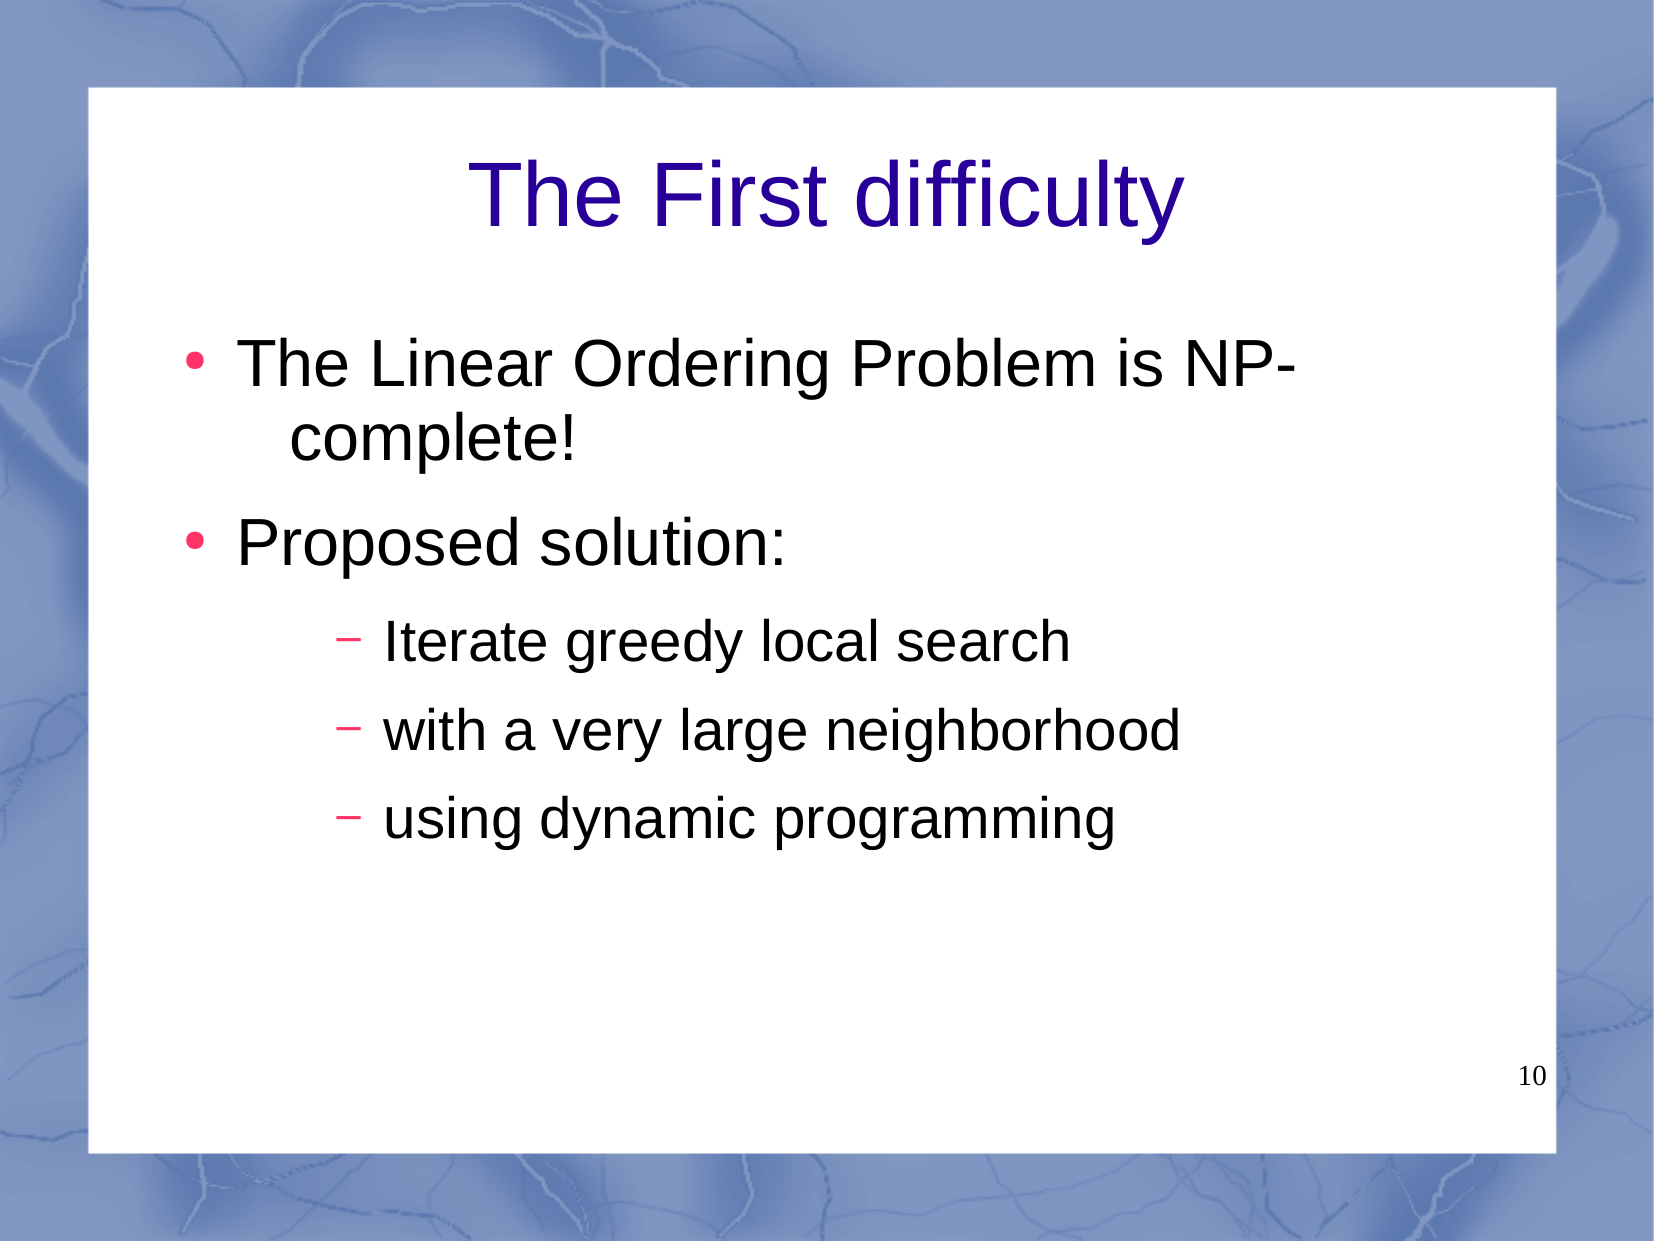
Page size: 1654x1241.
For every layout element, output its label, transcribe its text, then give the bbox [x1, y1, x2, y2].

list The Linear Ordering Problem is NP-complete! Proposed solution: Iterate greedy local search with a very large neighborhood using dynamic programming [147, 325, 1506, 996]
title The First difficulty [118, 98, 1536, 291]
picture [0, 0, 1654, 1241]
